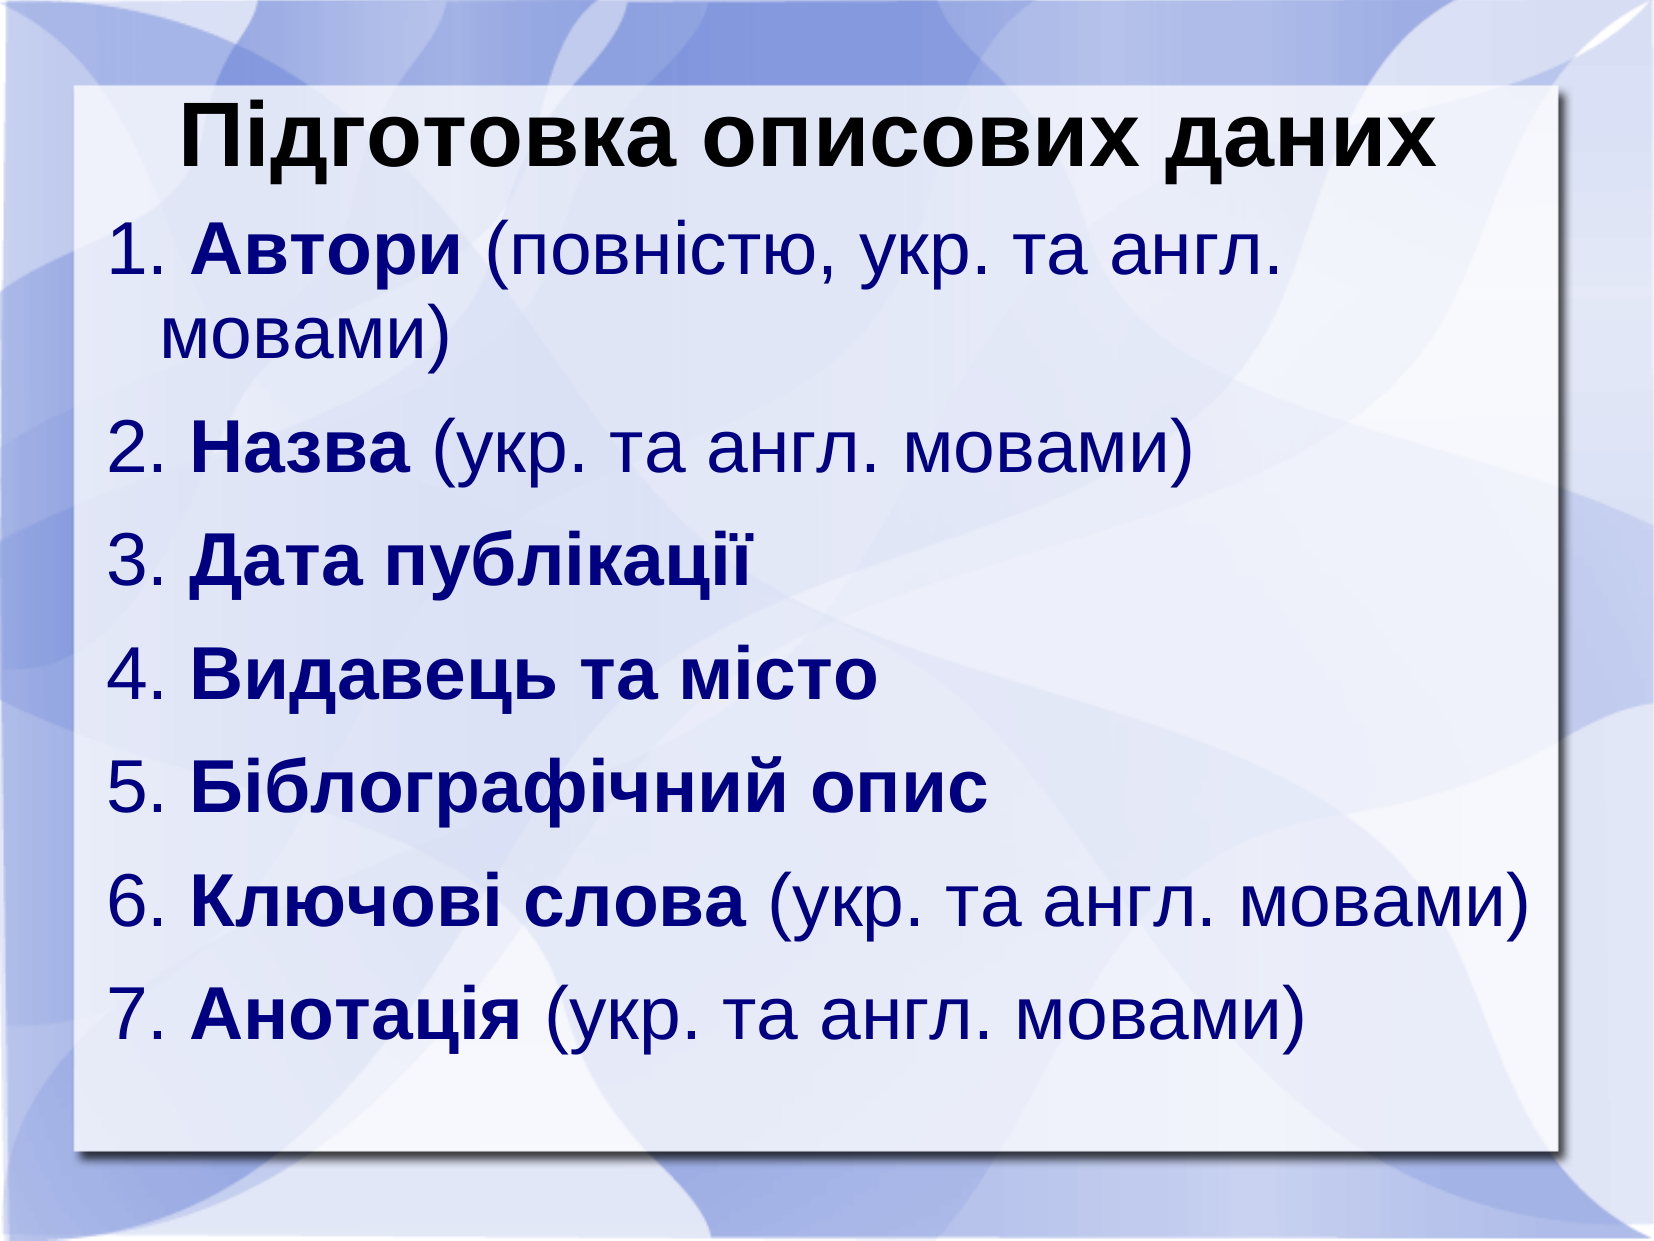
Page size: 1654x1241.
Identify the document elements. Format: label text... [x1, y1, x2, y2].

list 1. Автори (повністю, укр. та англ. мовами) 2. Назва (укр. та англ. мовами) 3. Дата публікації 4. Видавець та місто 5. Біблографічний опис 6. Ключові слова (укр. та англ. мовами) 7. Анотація (укр. та англ. мовами) [88, 206, 1565, 1161]
picture [0, 0, 1654, 1241]
title Підготовка описових даних [82, 39, 1536, 232]
